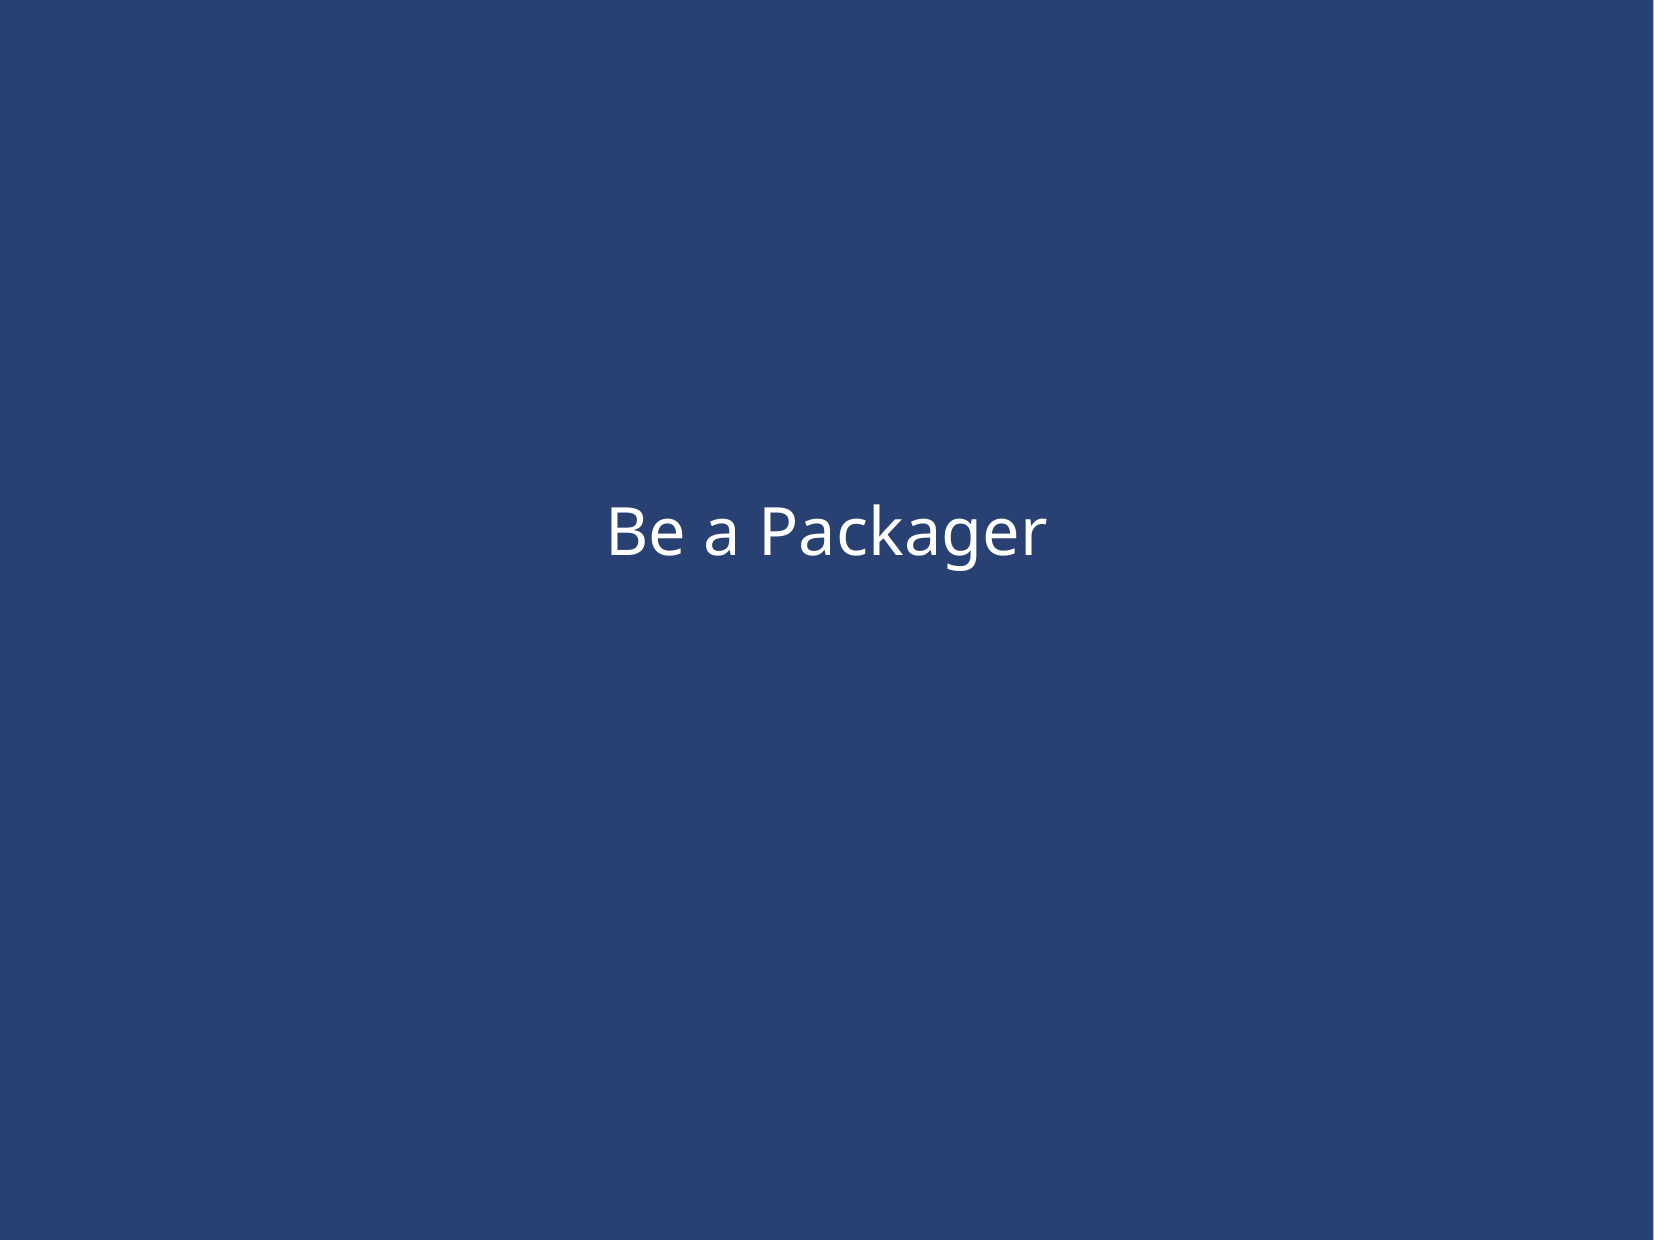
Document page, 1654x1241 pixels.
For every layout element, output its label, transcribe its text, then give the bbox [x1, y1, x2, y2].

subtitle Be a Packager [82, 49, 1571, 1109]
